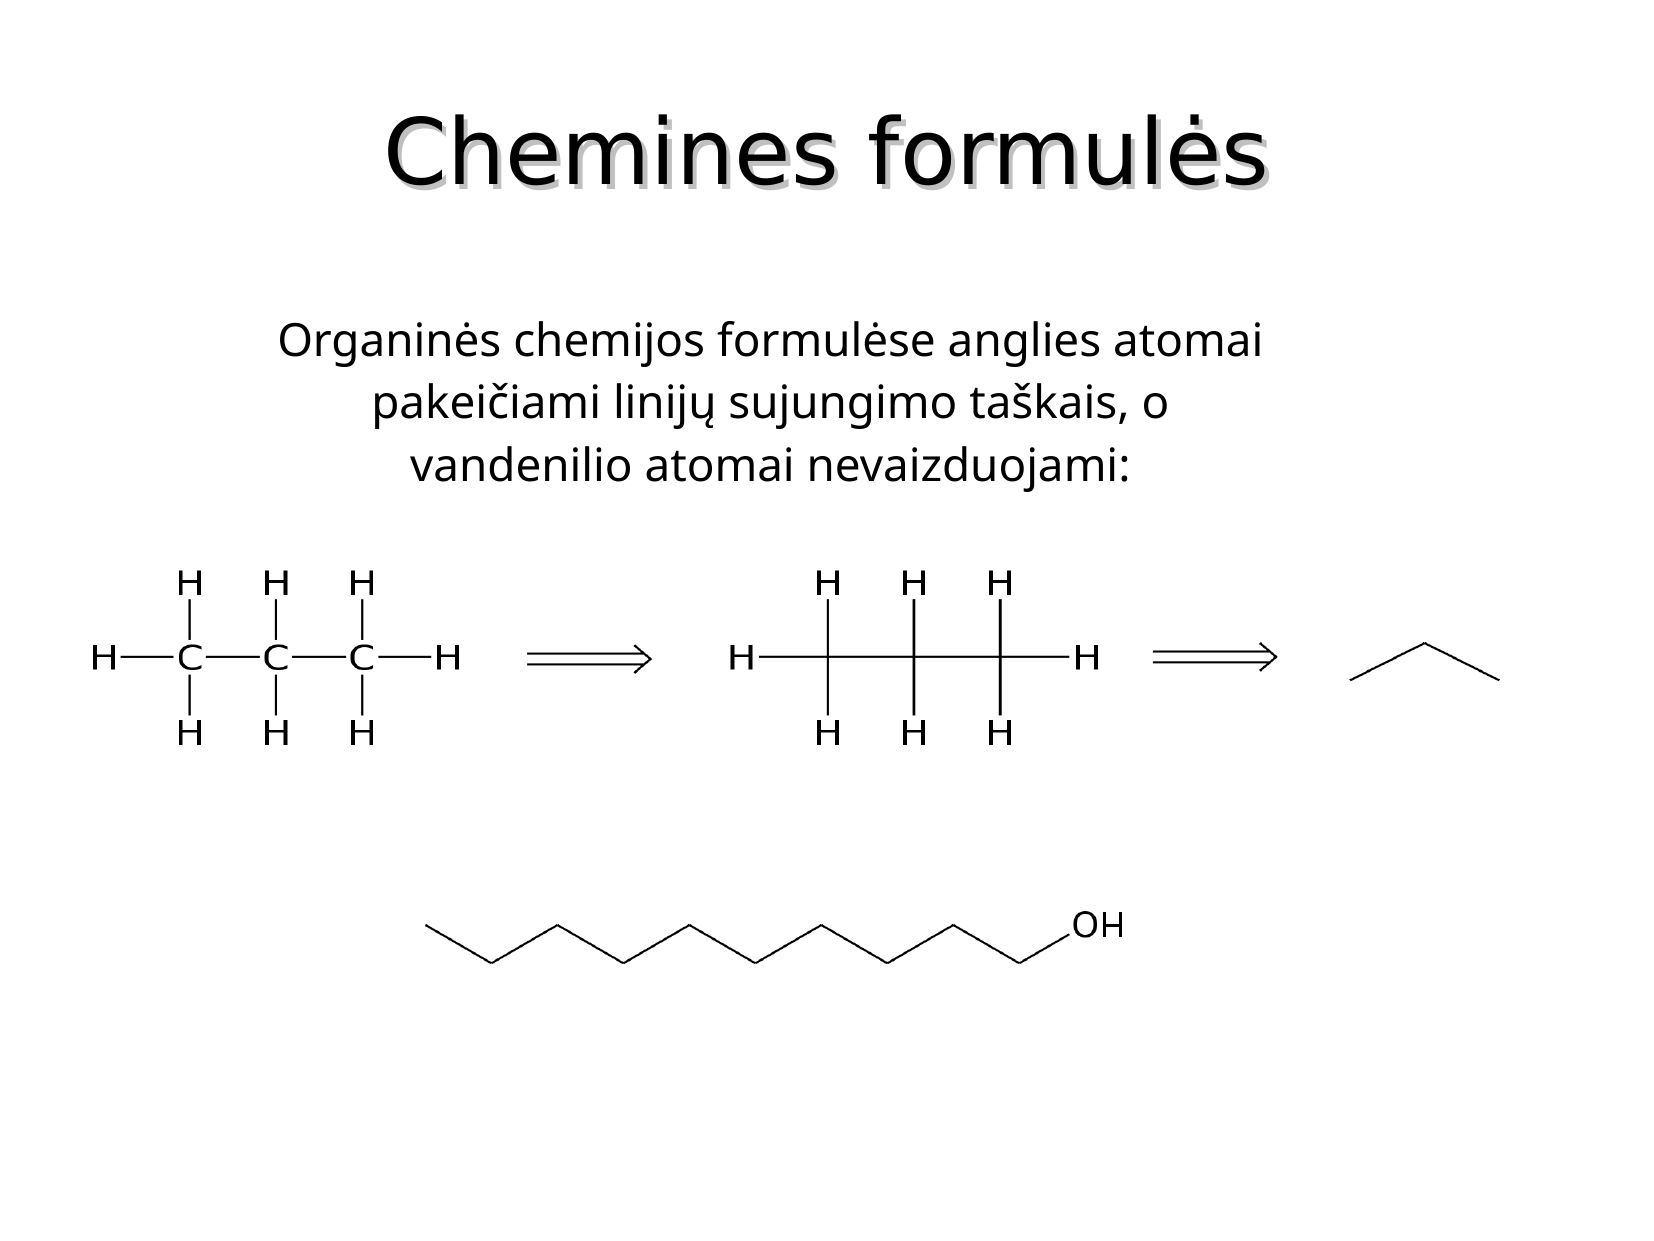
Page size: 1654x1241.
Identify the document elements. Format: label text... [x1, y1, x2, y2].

text_box Organinės chemijos formulėse anglies atomai pakeičiami linijų sujungimo taškais, o vandenilio atomai nevaizduojami: [262, 300, 1313, 499]
picture [412, 903, 1126, 976]
picture [75, 551, 1501, 751]
title Chemines formulės [82, 56, 1571, 250]
